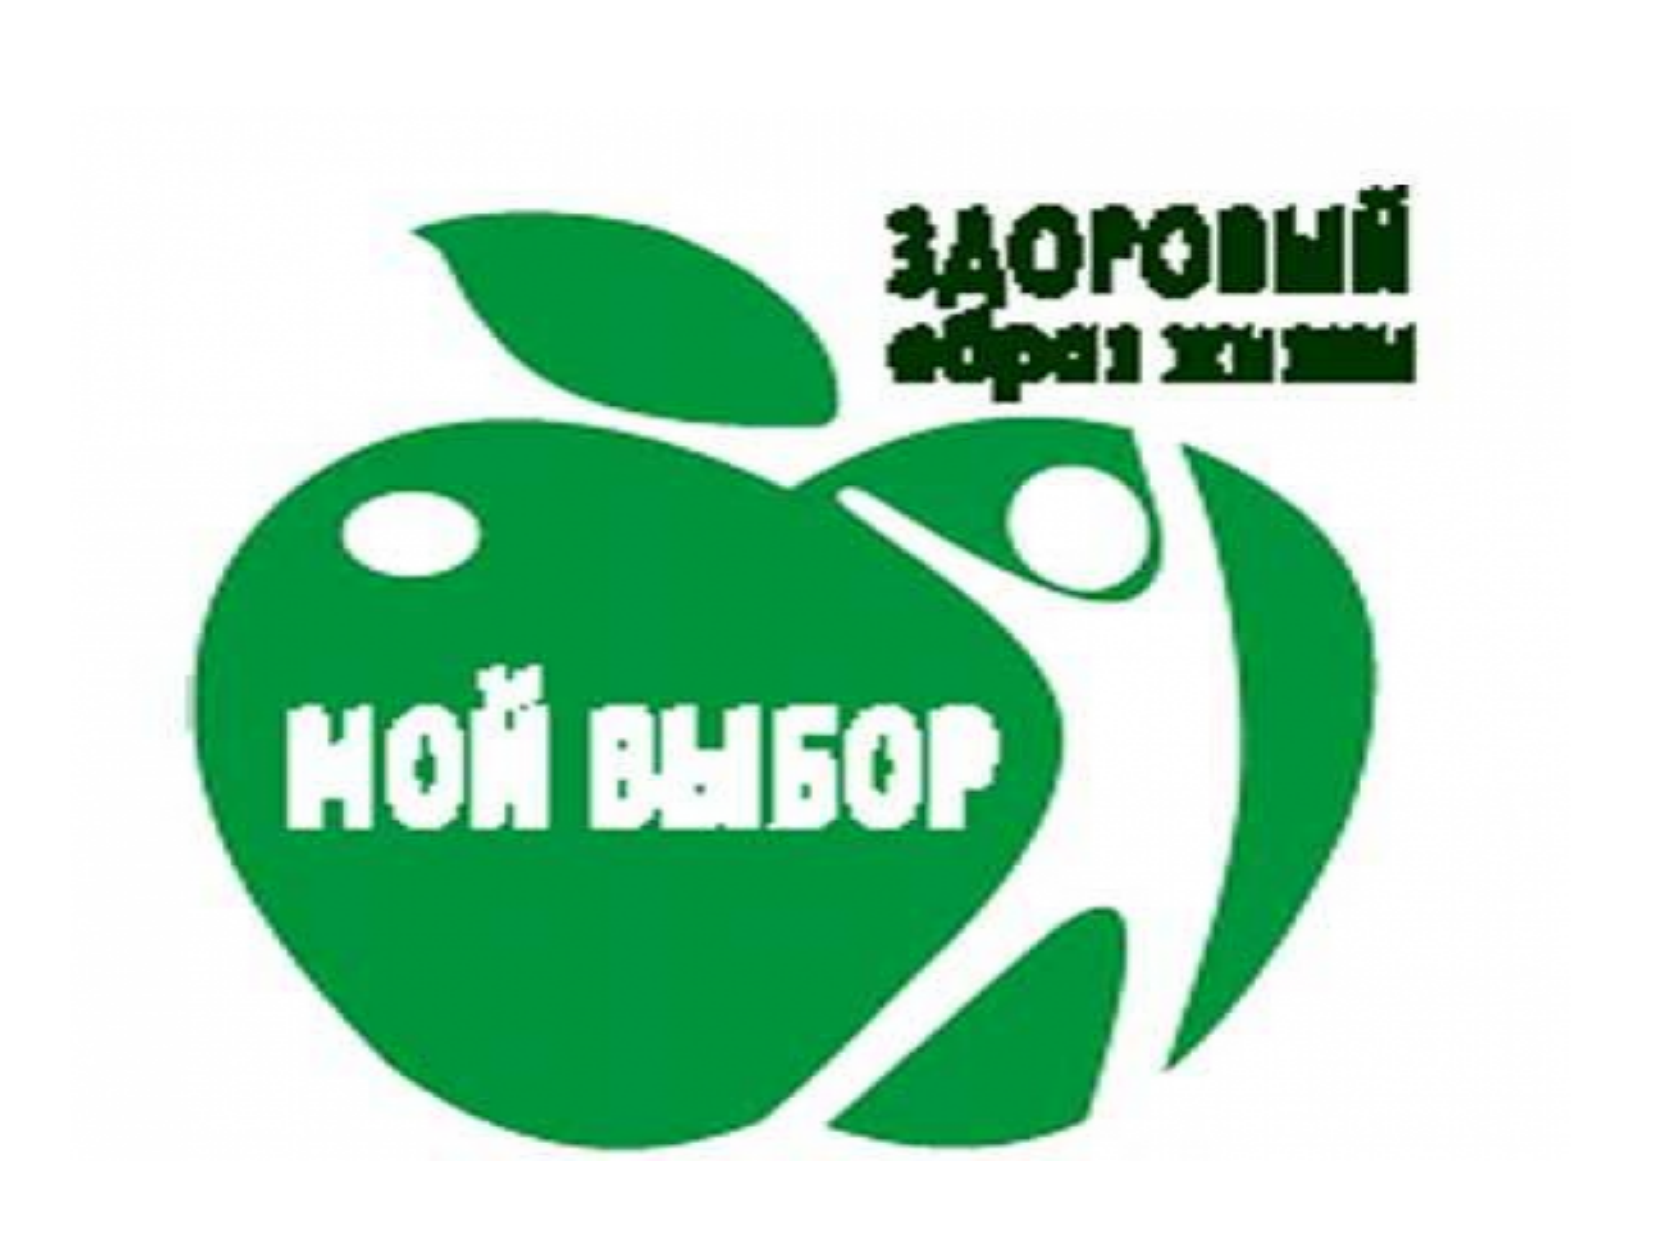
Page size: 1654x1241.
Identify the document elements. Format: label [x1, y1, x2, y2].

picture [70, 106, 1571, 1161]
